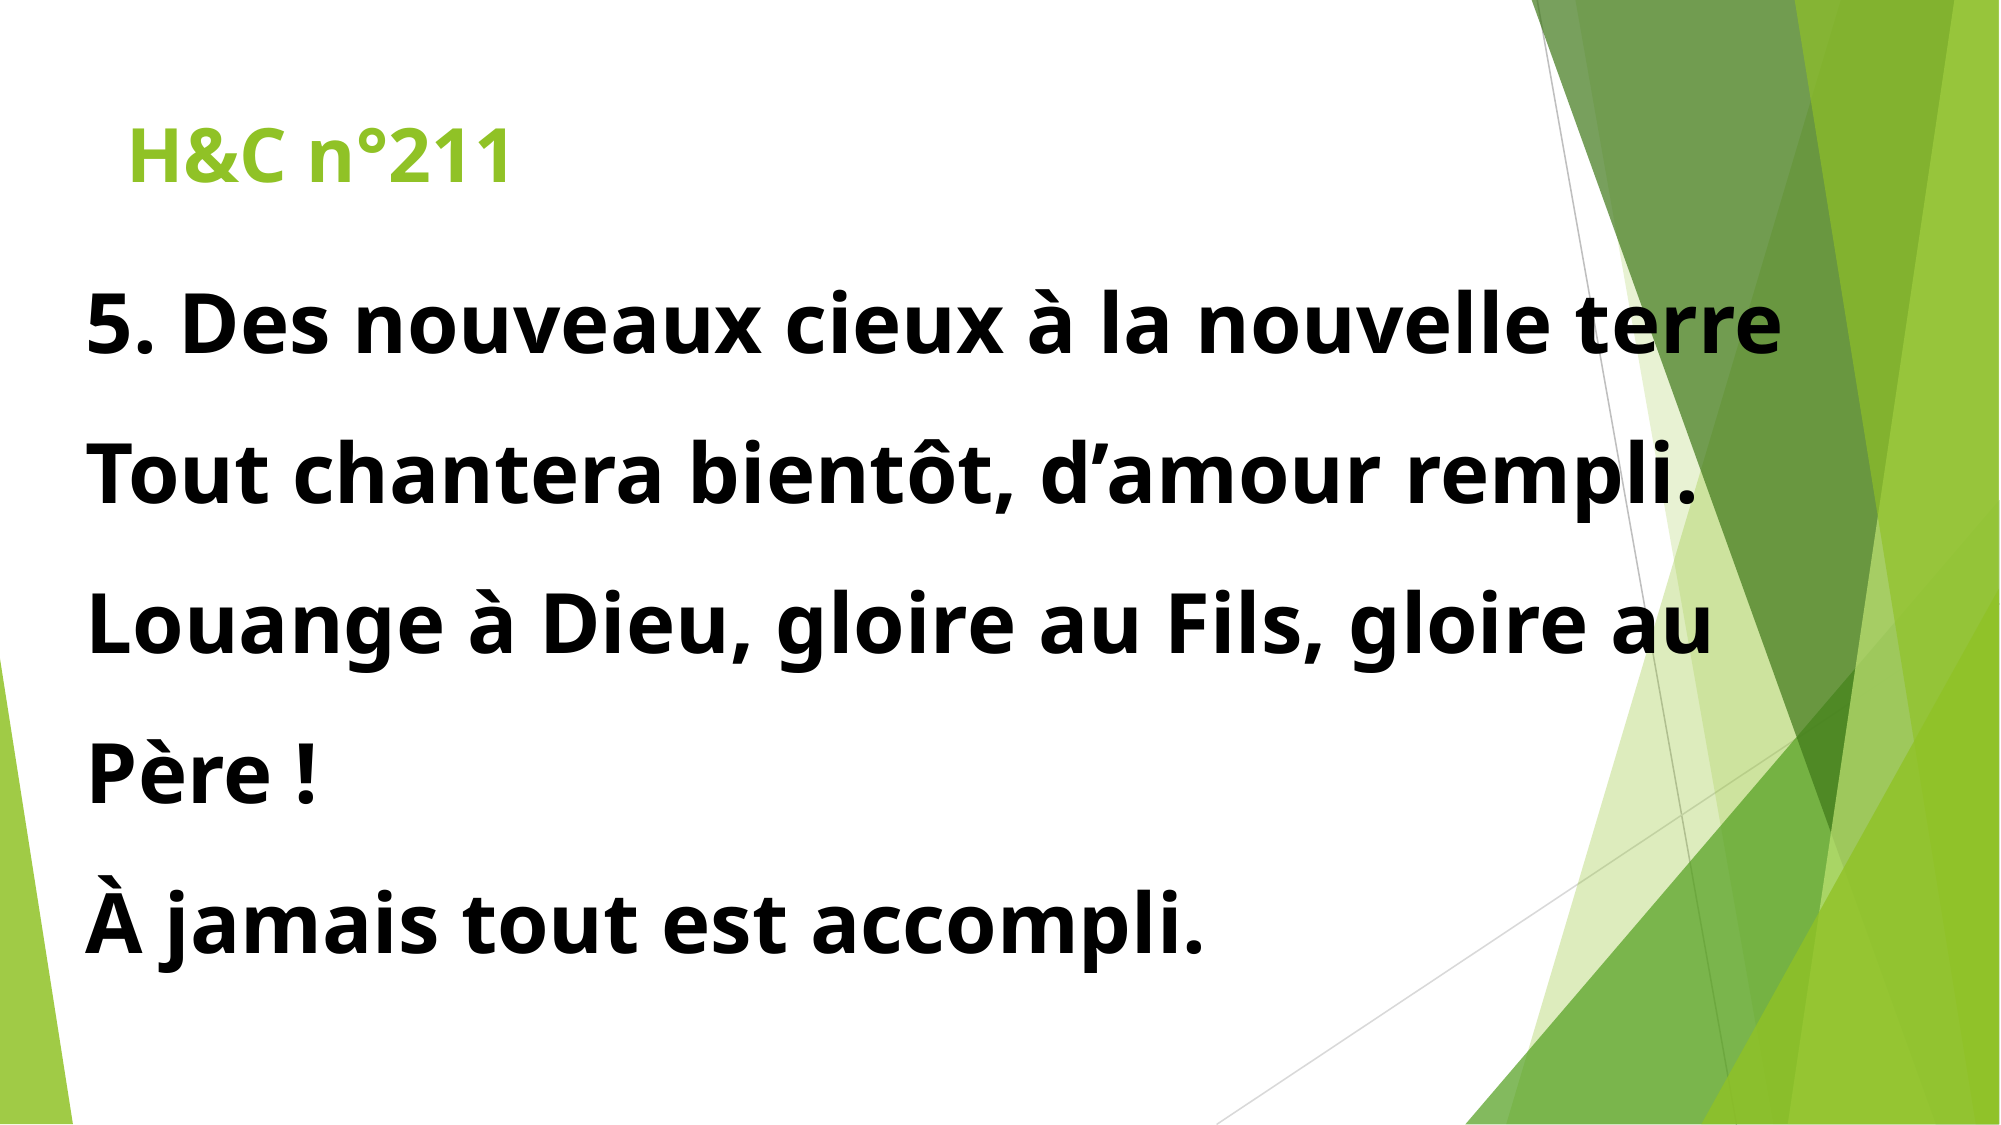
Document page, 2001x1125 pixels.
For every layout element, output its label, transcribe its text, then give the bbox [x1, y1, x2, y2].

text_box 5. Des nouveaux cieux à la nouvelle terre Tout chantera bientôt, d’amour rempli. Louange à Dieu, gloire au Fils, gloire au Père ! À jamais tout est accompli. [70, 212, 1961, 1074]
text_box H&C n°211 [111, 99, 1522, 212]
